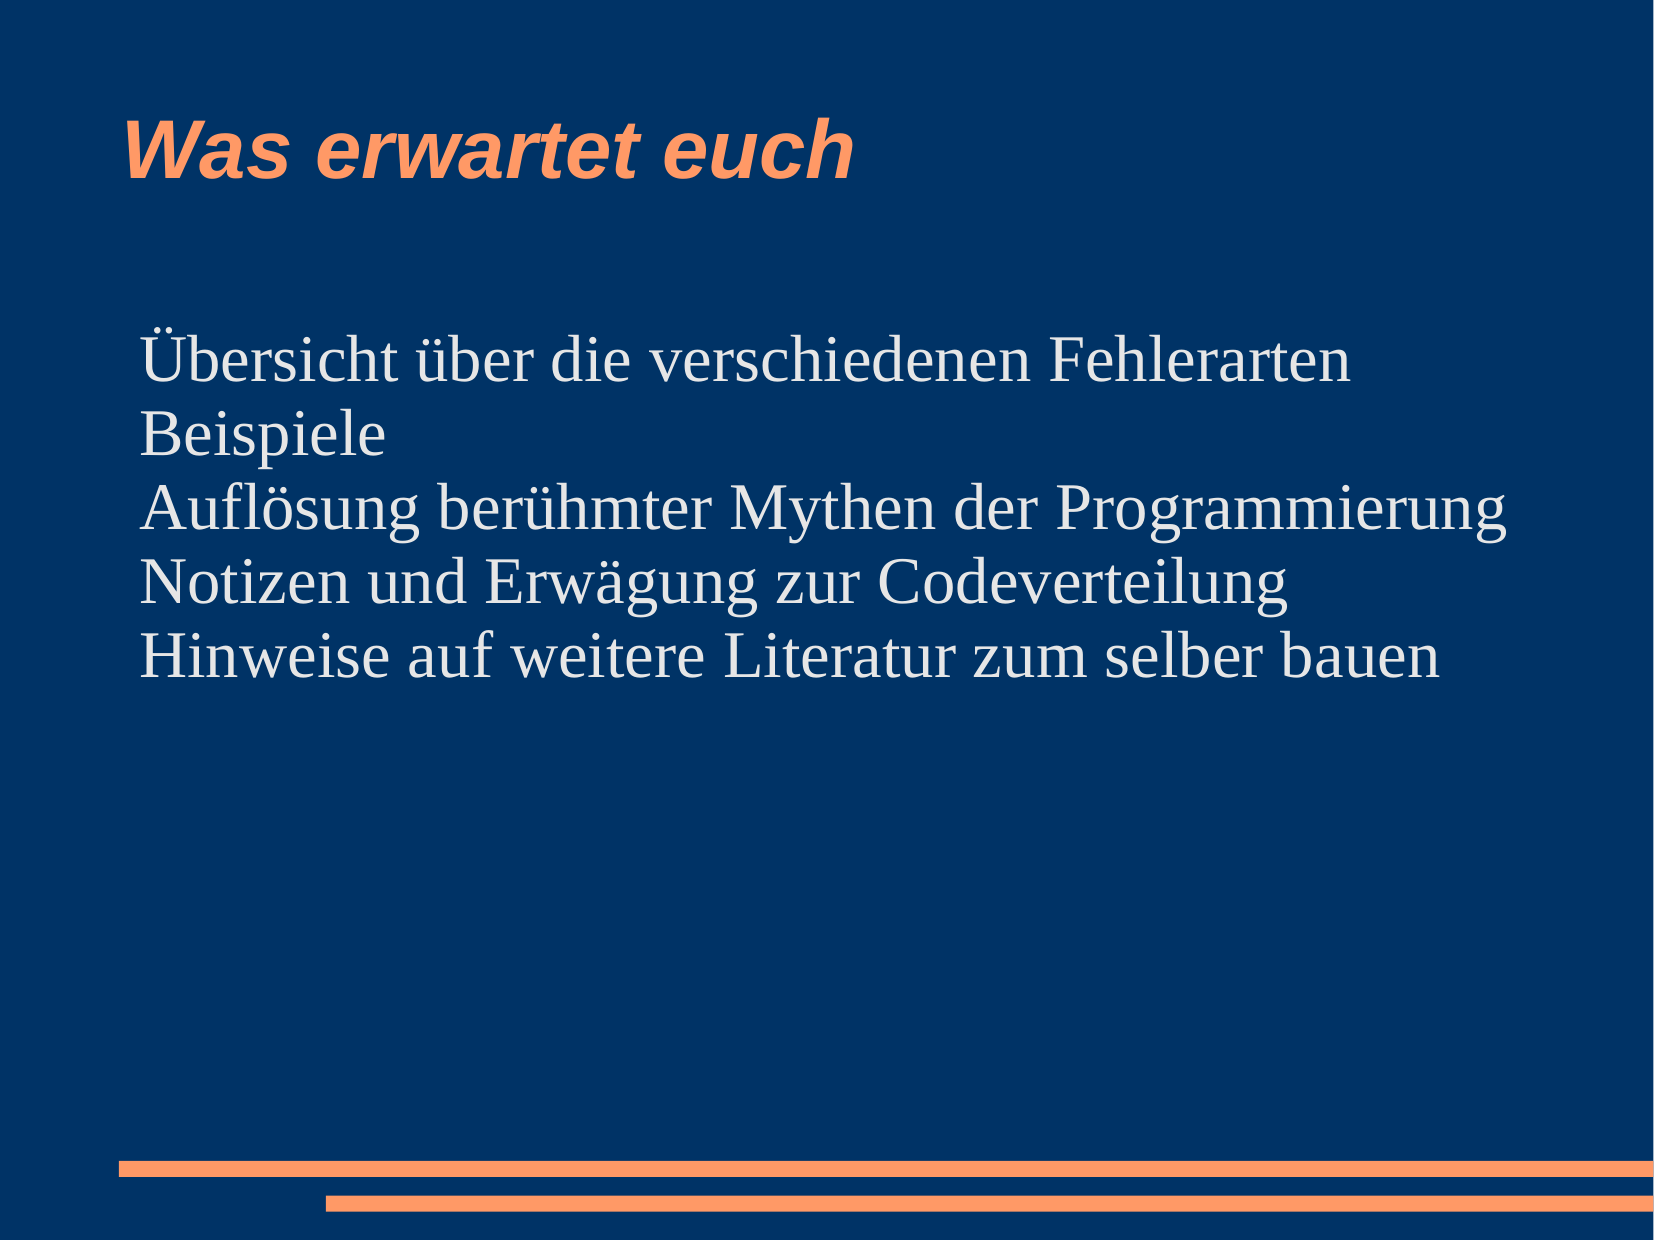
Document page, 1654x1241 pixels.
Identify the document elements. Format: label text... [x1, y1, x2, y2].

title Was erwartet euch [121, 46, 1534, 254]
list Übersicht über die verschiedenen Fehlerarten Beispiele Auflösung berühmter Mythen der Programmierung Notizen und Erwägung zur Codeverteilung Hinweise auf weitere Literatur zum selber bauen [121, 322, 1561, 1118]
